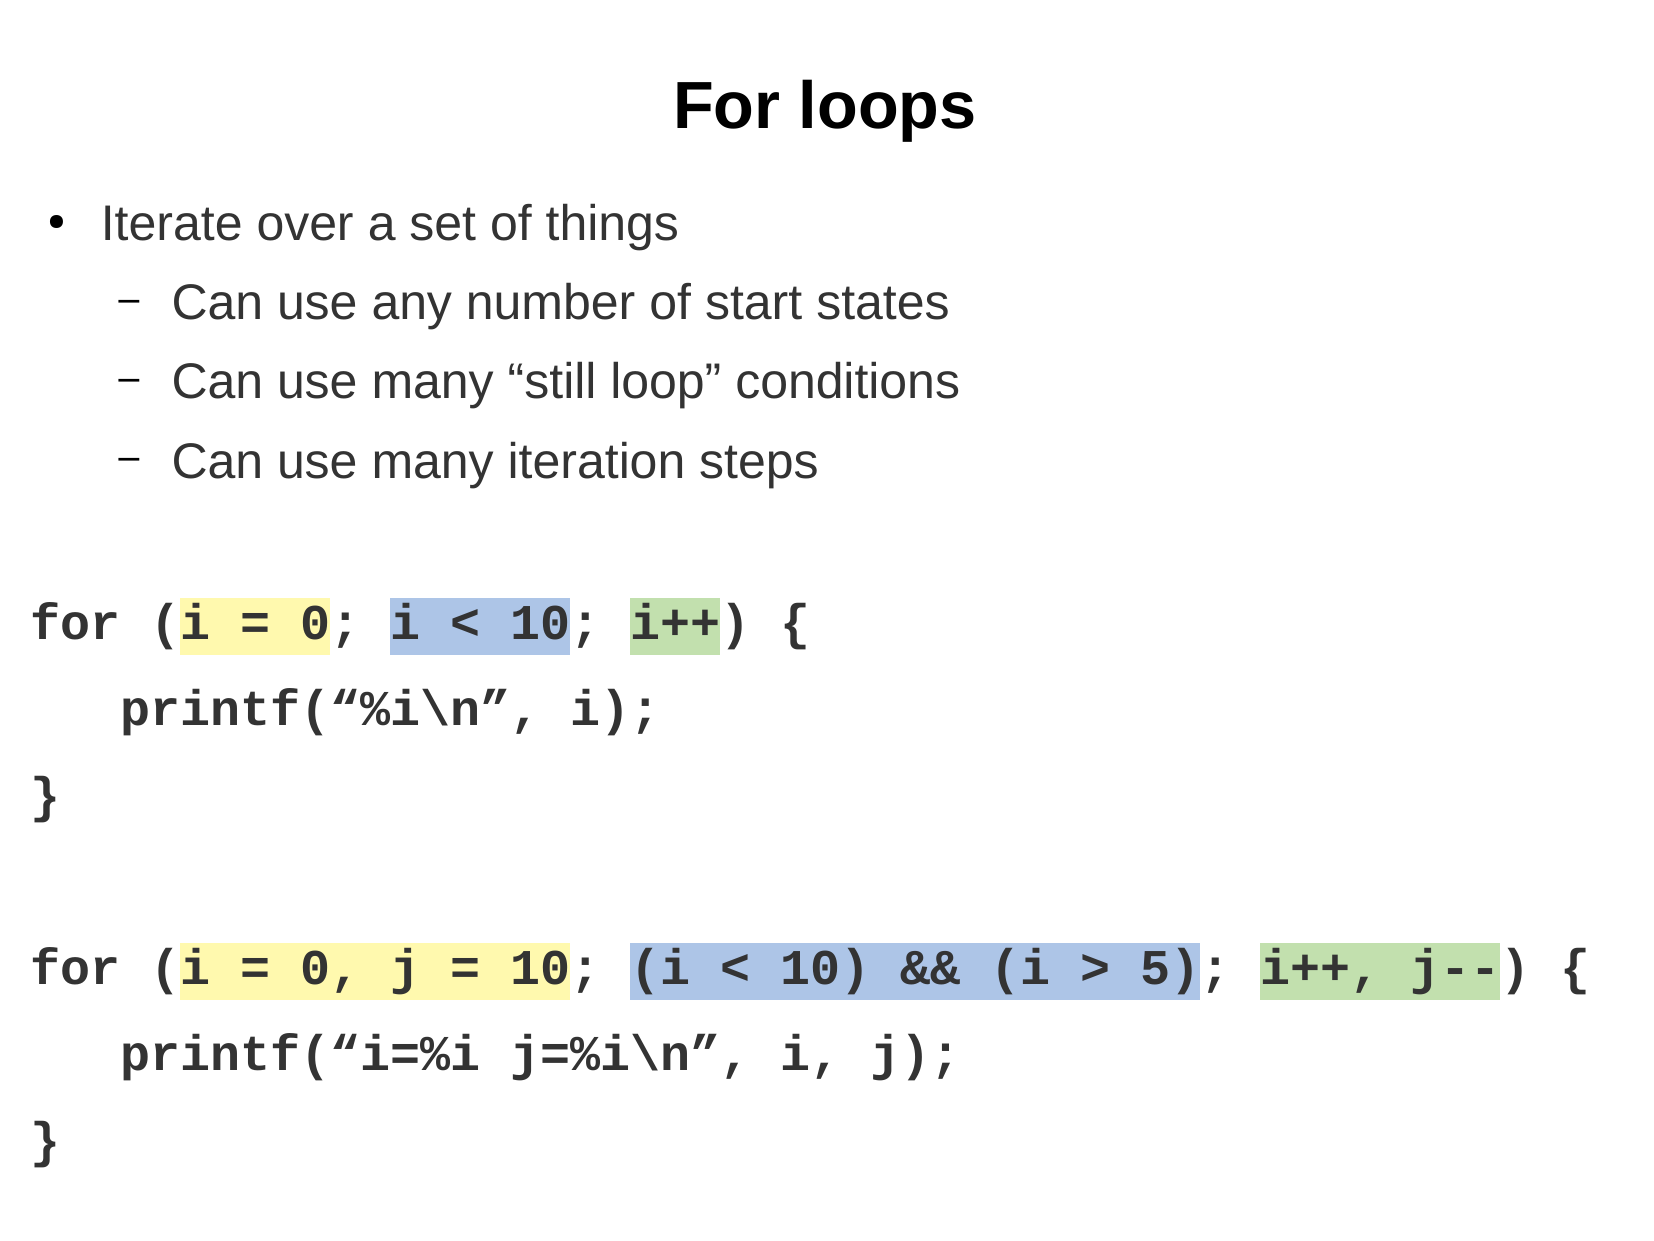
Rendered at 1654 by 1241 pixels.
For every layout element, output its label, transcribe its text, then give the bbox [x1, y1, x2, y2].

title For loops [30, 30, 1621, 181]
list Iterate over a set of things Can use any number of start states Can use many “still loop” conditions Can use many iteration steps for (i = 0; i < 10; i++) { printf(“%i\n”, i); } for (i = 0, j = 10; (i < 10) && (i > 5); i++, j--) { printf(“i=%i j=%i\n”, i, j); } [30, 195, 1621, 1216]
